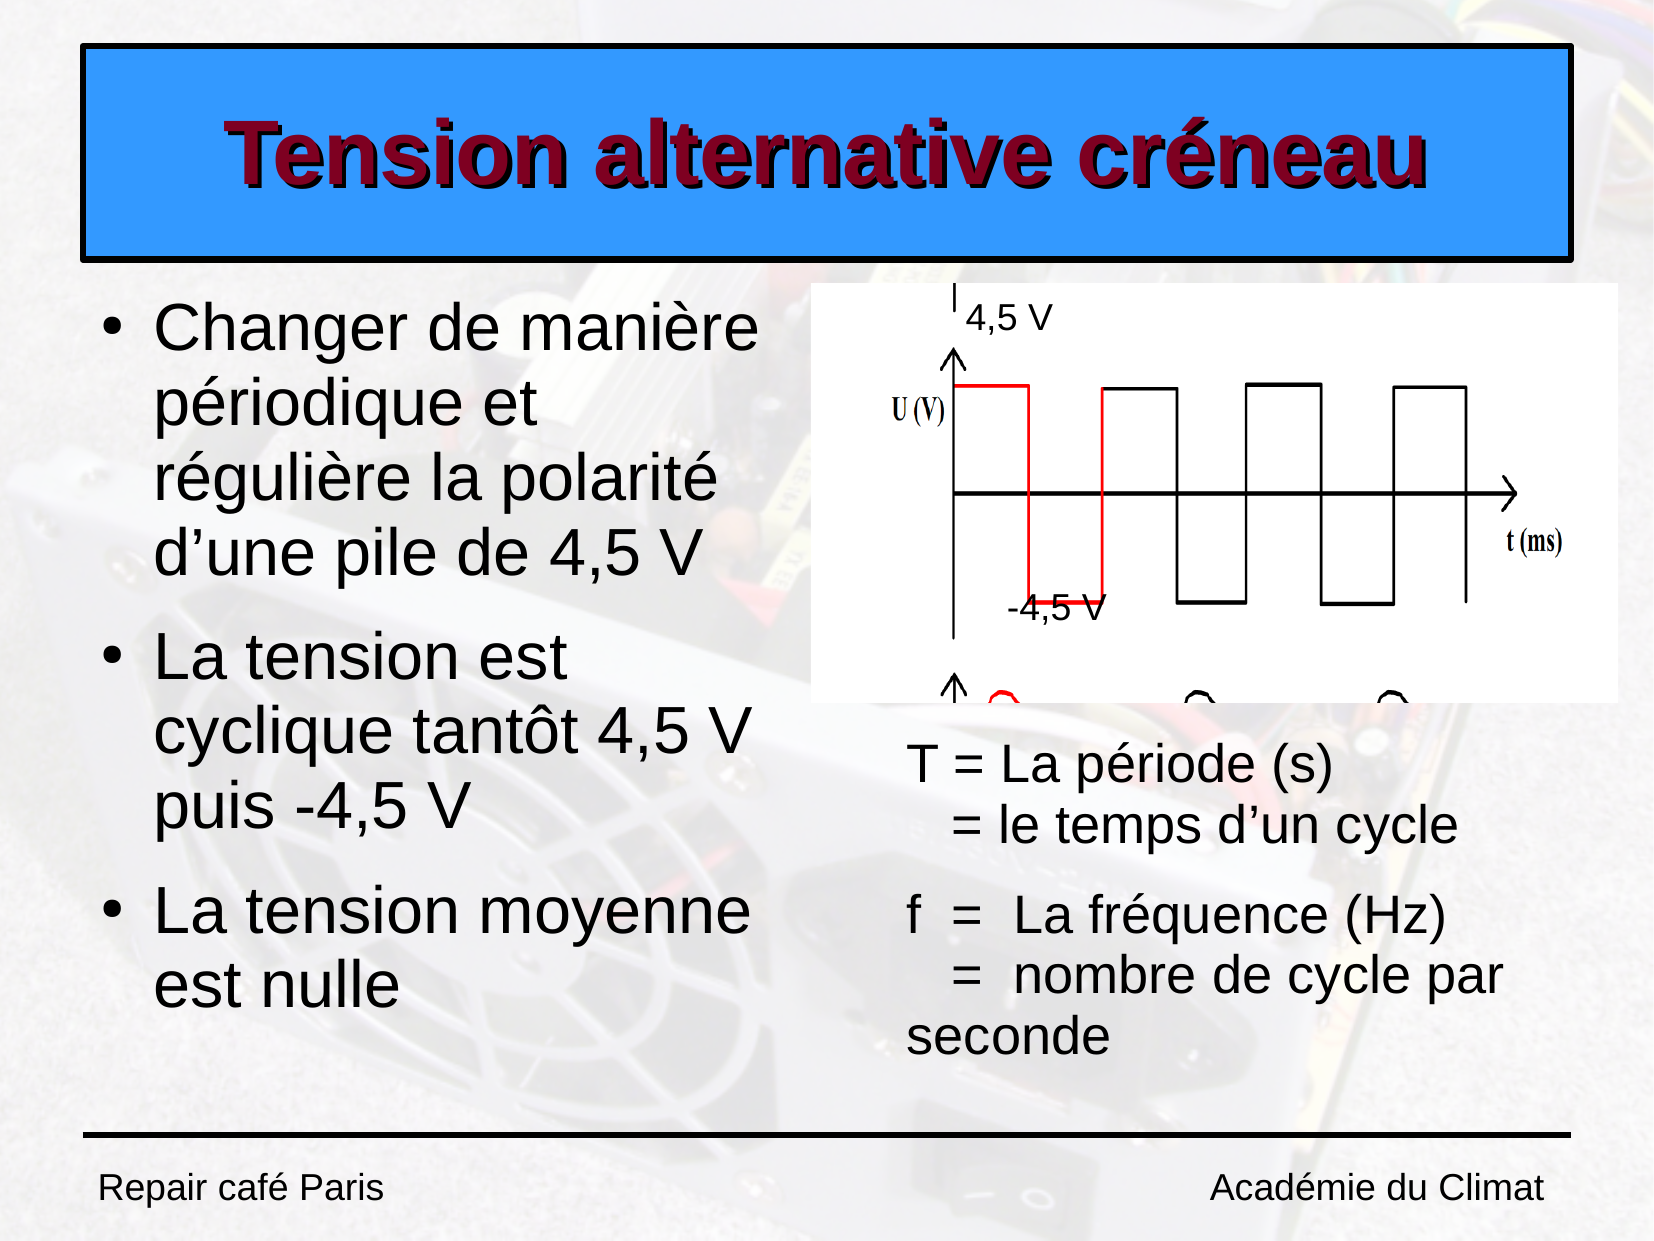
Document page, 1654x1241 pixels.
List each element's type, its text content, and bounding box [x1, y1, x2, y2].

title Tension alternative créneau [82, 46, 1571, 260]
text_box T = La période (s) = le temps d’un cycle f = La fréquence (Hz) = nombre de cycle par seconde [891, 726, 1560, 1093]
text_box -4,5 V [992, 578, 1134, 636]
text_box Repair café Paris Académie du Climat [82, 1158, 1571, 1216]
picture [0, 0, 1654, 1241]
list Changer de manière périodique et régulière la polarité d’une pile de 4,5 V La tension est cyclique tantôt 4,5 V puis -4,5 V La tension moyenne est nulle [82, 290, 815, 1075]
text_box 4,5 V [950, 289, 1069, 347]
